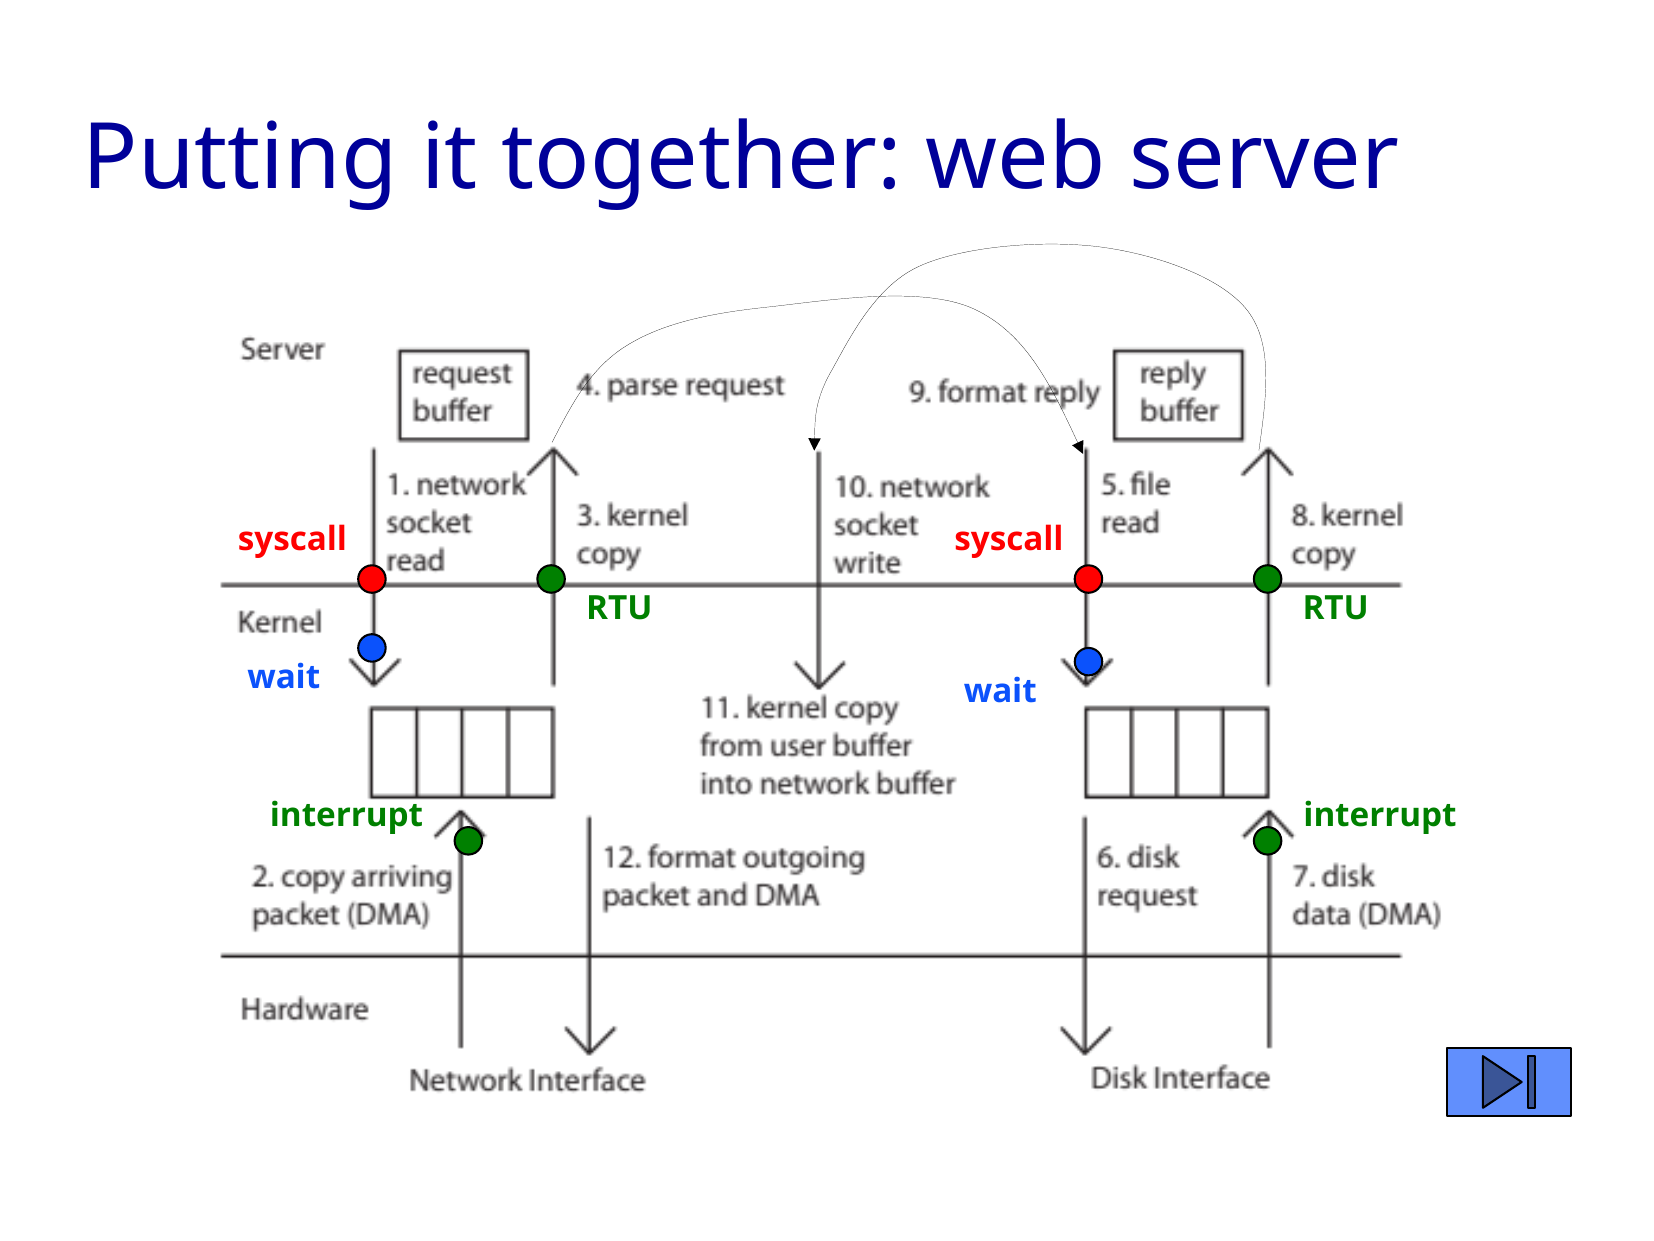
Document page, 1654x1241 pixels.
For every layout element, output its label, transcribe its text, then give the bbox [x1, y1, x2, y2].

text_box [1253, 827, 1282, 855]
title Putting it together: web server [950, 245, 1145, 257]
text_box RTU [571, 579, 668, 634]
text_box [358, 565, 386, 593]
text_box syscall [939, 510, 1079, 565]
text_box [358, 634, 386, 662]
text_box [1253, 565, 1282, 593]
text_box [537, 565, 565, 593]
text_box [454, 827, 483, 855]
text_box interrupt [1288, 785, 1472, 841]
text_box [1446, 1047, 1571, 1117]
text_box [1074, 565, 1103, 593]
picture [82, 303, 1571, 1122]
text_box wait [232, 647, 336, 703]
text_box syscall [223, 510, 363, 565]
text_box interrupt [255, 785, 439, 841]
text_box wait [949, 661, 1052, 717]
title Putting it together: web server [82, 49, 1571, 257]
text_box RTU [1287, 579, 1384, 634]
text_box [1074, 647, 1103, 676]
